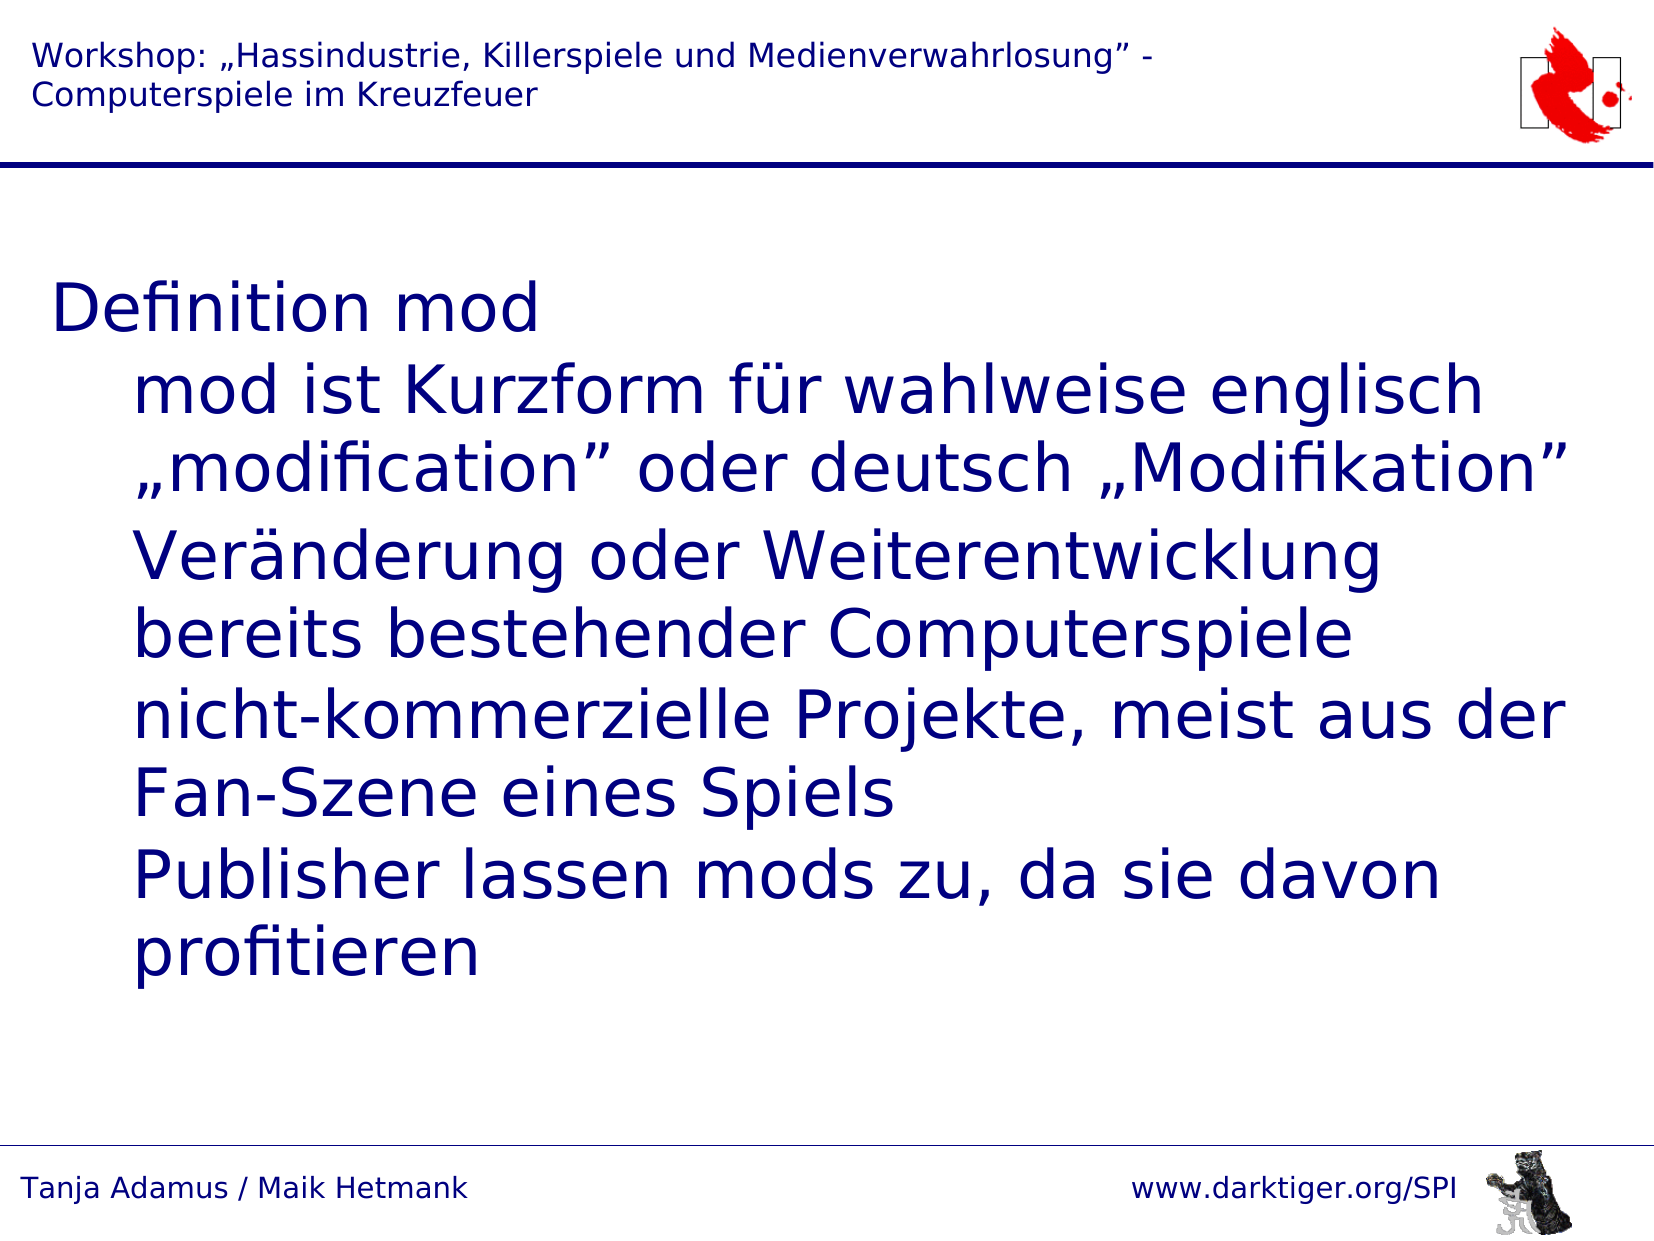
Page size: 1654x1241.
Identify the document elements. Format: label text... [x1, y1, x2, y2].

text_box mod ist Kurzform für wahlweise englisch „modification” oder deutsch „Modifikation” [118, 344, 1625, 509]
text_box nicht-kommerzielle Projekte, meist aus der Fan-Szene eines Spiels [118, 669, 1625, 828]
picture [1503, 16, 1632, 148]
text_box Publisher lassen mods zu, da sie davon profitieren [118, 828, 1625, 1000]
text_box Workshop: „Hassindustrie, Killerspiele und Medienverwahrlosung” - Computerspiele im Kreuzfeuer [16, 29, 1418, 178]
text_box Definition mod [35, 261, 1565, 355]
text_box Veränderung oder Weiterentwicklung bereits bestehender Computerspiele [118, 509, 1625, 669]
picture [1486, 1150, 1572, 1235]
